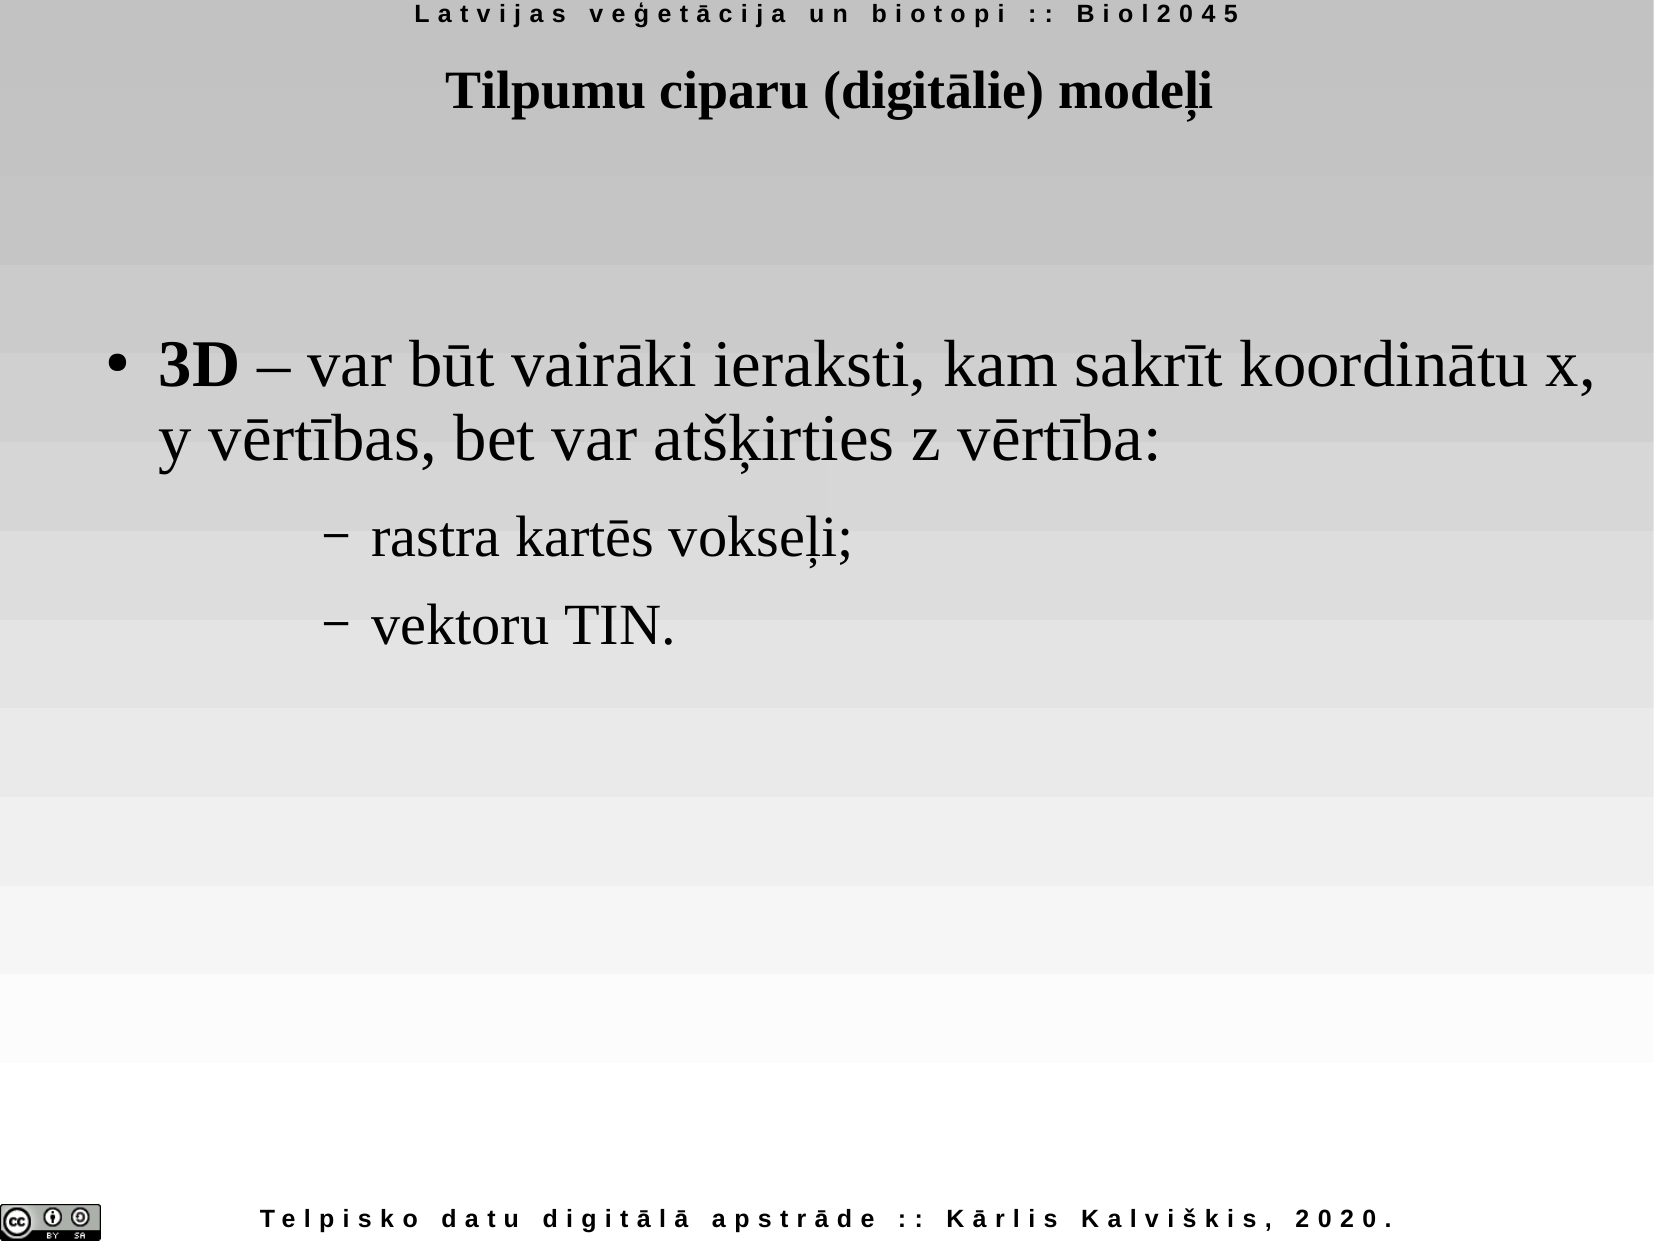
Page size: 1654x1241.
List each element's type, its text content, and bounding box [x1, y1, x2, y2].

list 3D – var būt vairāki ieraksti, kam sakrīt koordinātu x, y vērtības, bet var atšķirties z vērtība: rastra kartēs vokseļi; vektoru TIN. [87, 327, 1602, 1172]
picture [0, 0, 1654, 1241]
title Tilpumu ciparu (digitālie) modeļi [34, 61, 1626, 296]
